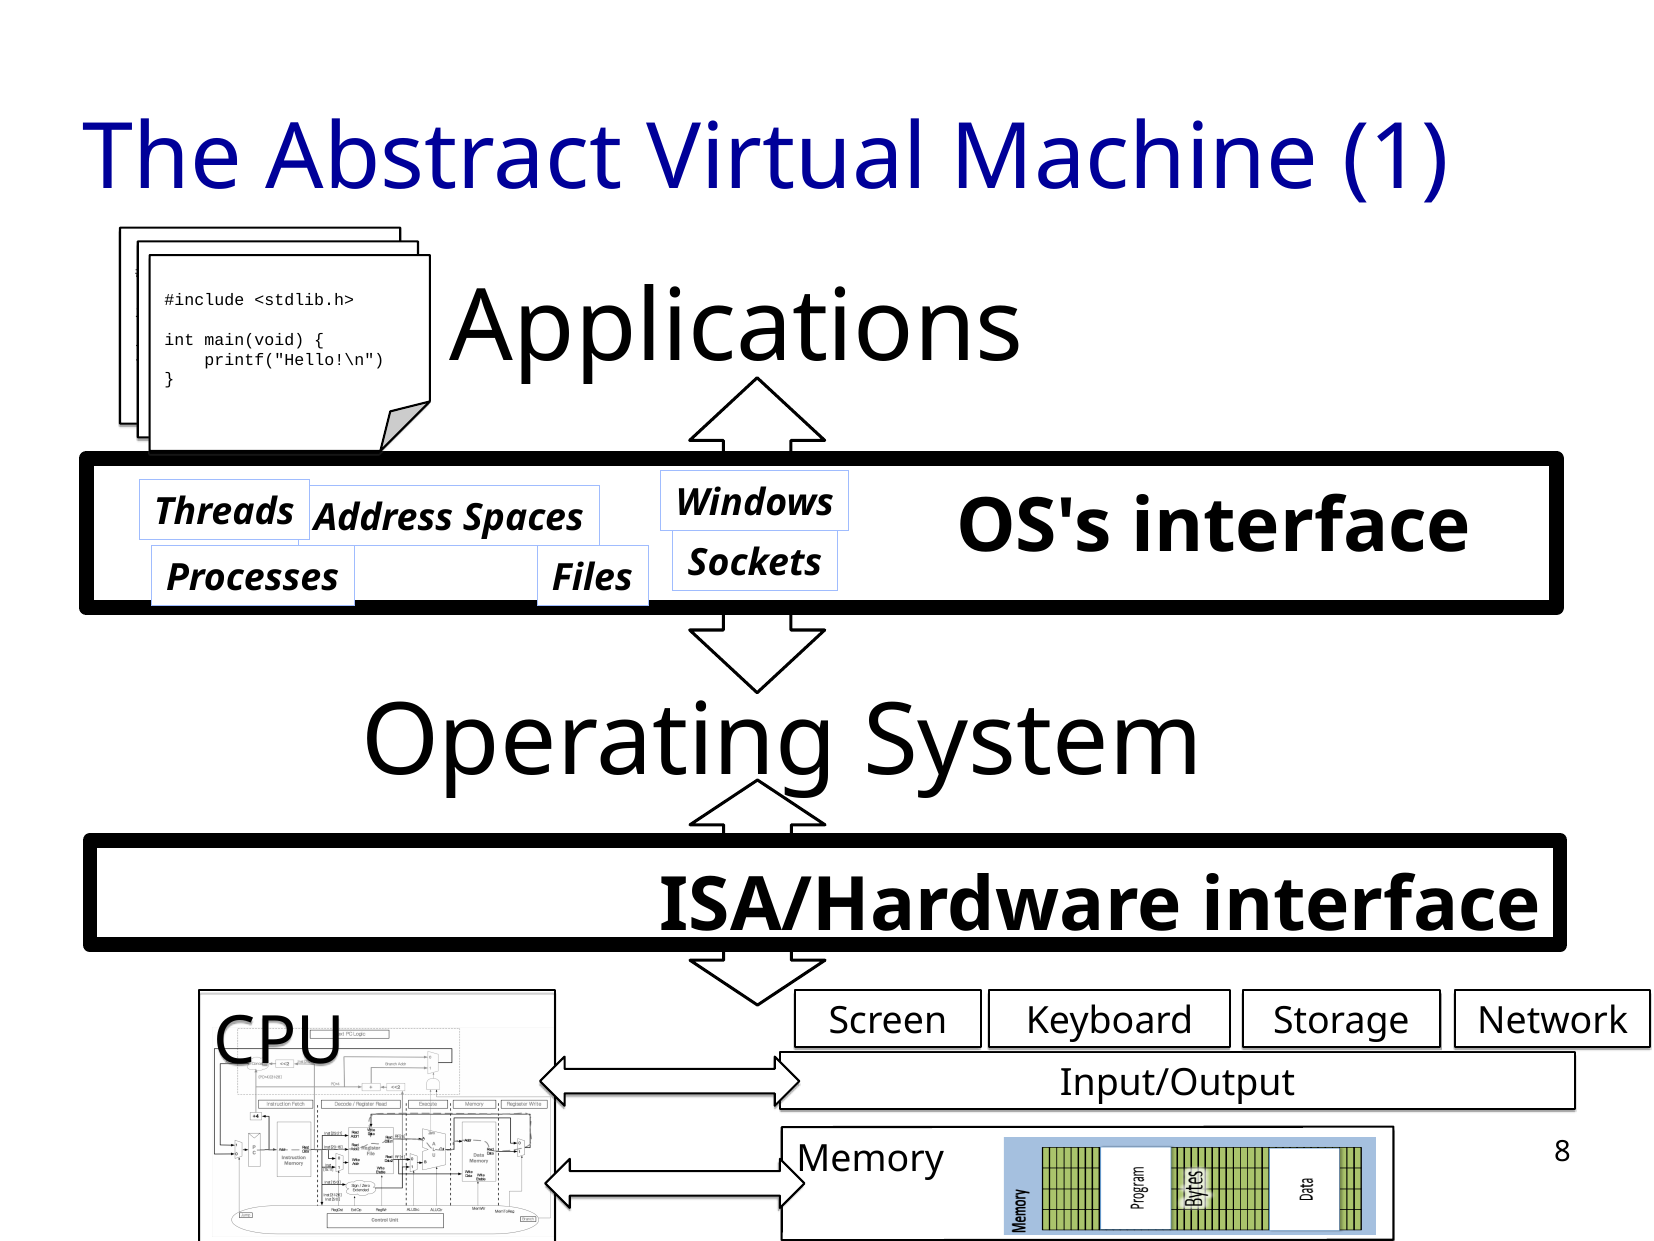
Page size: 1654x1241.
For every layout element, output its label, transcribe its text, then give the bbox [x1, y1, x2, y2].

text_box #include <stdlib.h> int main(void) { printf("Hello!\n") } [137, 241, 418, 438]
text_box OS's interface [941, 464, 1587, 567]
text_box [86, 378, 1557, 660]
picture [1003, 1137, 1376, 1235]
title The Abstract Virtual Machine (1) [82, 102, 1571, 204]
text_box Sockets [672, 530, 838, 591]
text_box #include <stdlib.h> int main(void) { printf("Hello!\n") } [149, 255, 430, 452]
text_box Storage [1242, 990, 1441, 1047]
text_box ISA/Hardware interface [645, 842, 1576, 946]
text_box Processes [151, 545, 355, 606]
text_box Threads [139, 479, 310, 540]
text_box Address Spaces [298, 485, 600, 546]
text_box [690, 946, 826, 1006]
text_box [545, 1158, 805, 1208]
text_box Input/Output [780, 1052, 1576, 1109]
text_box Memory [781, 1126, 1394, 1241]
text_box CPU [199, 990, 556, 1241]
text_box #include <stdlib.h> int main(void) { printf("Hello!\n") } [120, 227, 401, 424]
text_box [90, 780, 1561, 945]
text_box Screen [795, 990, 982, 1047]
text_box [540, 1056, 800, 1106]
text_box Applications [435, 246, 1261, 378]
text_box Keyboard [988, 989, 1231, 1047]
text_box Network [1455, 990, 1651, 1047]
text_box Operating System [300, 660, 1265, 792]
text_box Windows [660, 470, 849, 531]
text_box Files [537, 545, 649, 606]
